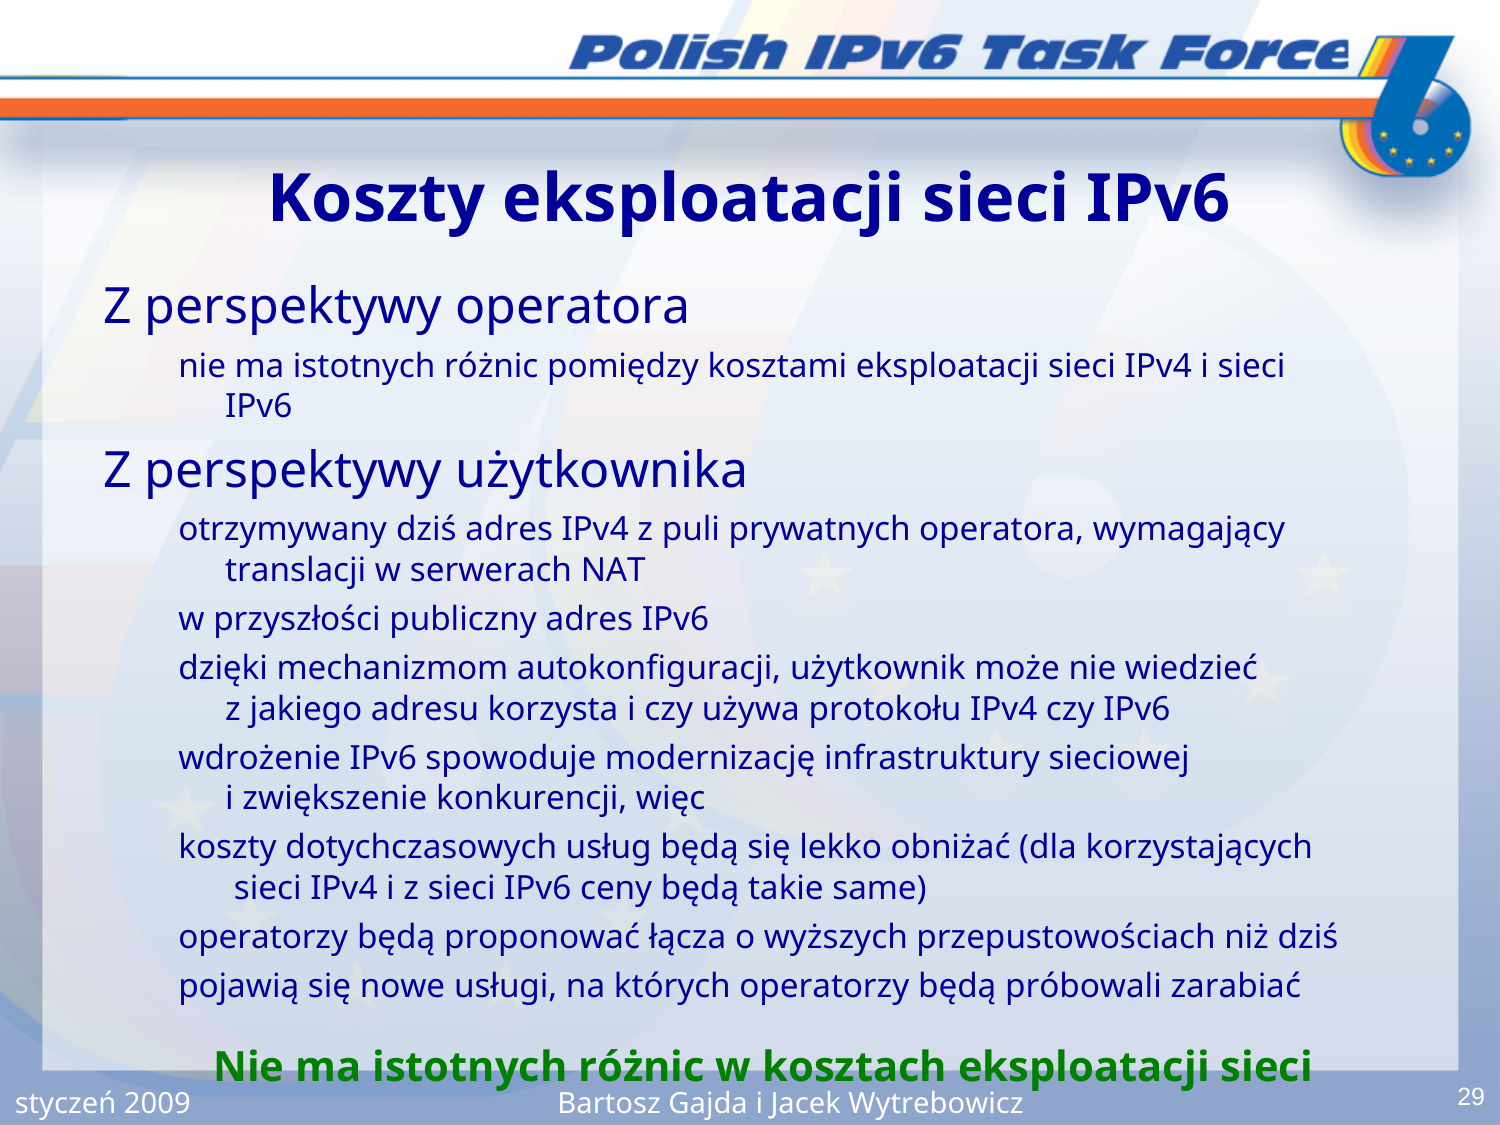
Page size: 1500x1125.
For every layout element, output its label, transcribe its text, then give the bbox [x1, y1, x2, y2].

picture [0, 0, 1500, 1125]
list Z perspektywy operatora nie ma istotnych różnic pomiędzy kosztami eksploatacji sieci IPv4 i sieci IPv6 Z perspektywy użytkownika otrzymywany dziś adres IPv4 z puli prywatnych operatora, wymagający translacji w serwerach NAT w przyszłości publiczny adres IPv6 dzięki mechanizmom autokonfiguracji, użytkownik może nie wiedzieć z jakiego adresu korzysta i czy używa protokołu IPv4 czy IPv6 wdrożenie IPv6 spowoduje modernizację infrastruktury sieciowej i zwiększenie konkurencji, więc koszty dotychczasowych usług będą się lekko obniżać (dla korzystających sieci IPv4 i z sieci IPv6 ceny będą takie same) operatorzy będą proponować łącza o wyższych przepustowościach niż dziś pojawią się nowe usługi, na których operatorzy będą próbowali zarabiać Nie ma istotnych różnic w kosztach eksploatacji sieci [88, 267, 1364, 1014]
title Koszty eksploatacji sieci IPv6 [112, 101, 1388, 290]
